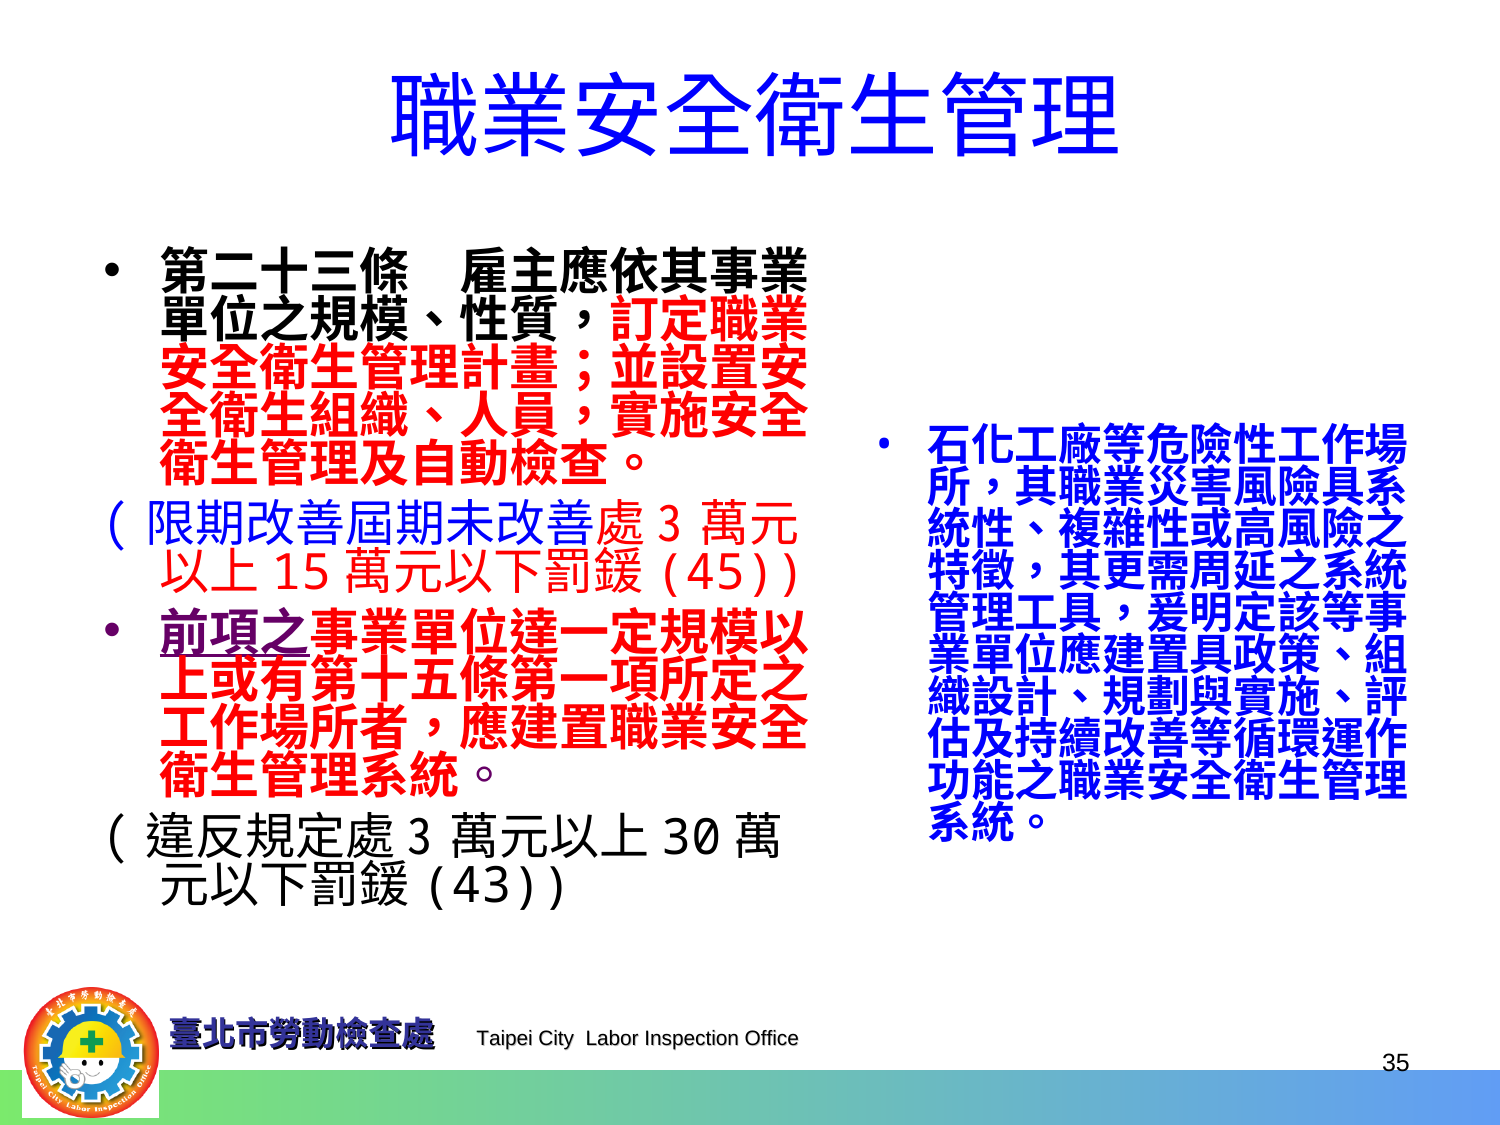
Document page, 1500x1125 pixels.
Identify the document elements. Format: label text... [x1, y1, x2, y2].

list 第二十三條 雇主應依其事業單位之規模、性質，訂定職業安全衛生管理計畫；並設置安全衛生組織、人員，實施安全衛生管理及自動檢查。 (限期改善屆期未改善處3萬元以上15萬元以下罰鍰(45)) 前項之事業單位達一定規模以上或有第十五條第一項所定之工作場所者，應建置職業安全衛生管理系統。 (違反規定處3萬元以上30萬元以下罰鍰(43)) [88, 243, 839, 1035]
text_box <編號> [1074, 1024, 1426, 1100]
text_box 職業安全衛生管理 [194, 50, 1316, 176]
picture [22, 987, 159, 1118]
list 石化工廠等危險性工作場所，其職業災害風險具系統性、複雜性或高風險之特徵，其更需周延之系統管理工具，爰明定該等事業單位應建置具政策、組織設計、規劃與實施、評估及持續改善等循環運作功能之職業安全衛生管理系統。 [856, 373, 1464, 971]
